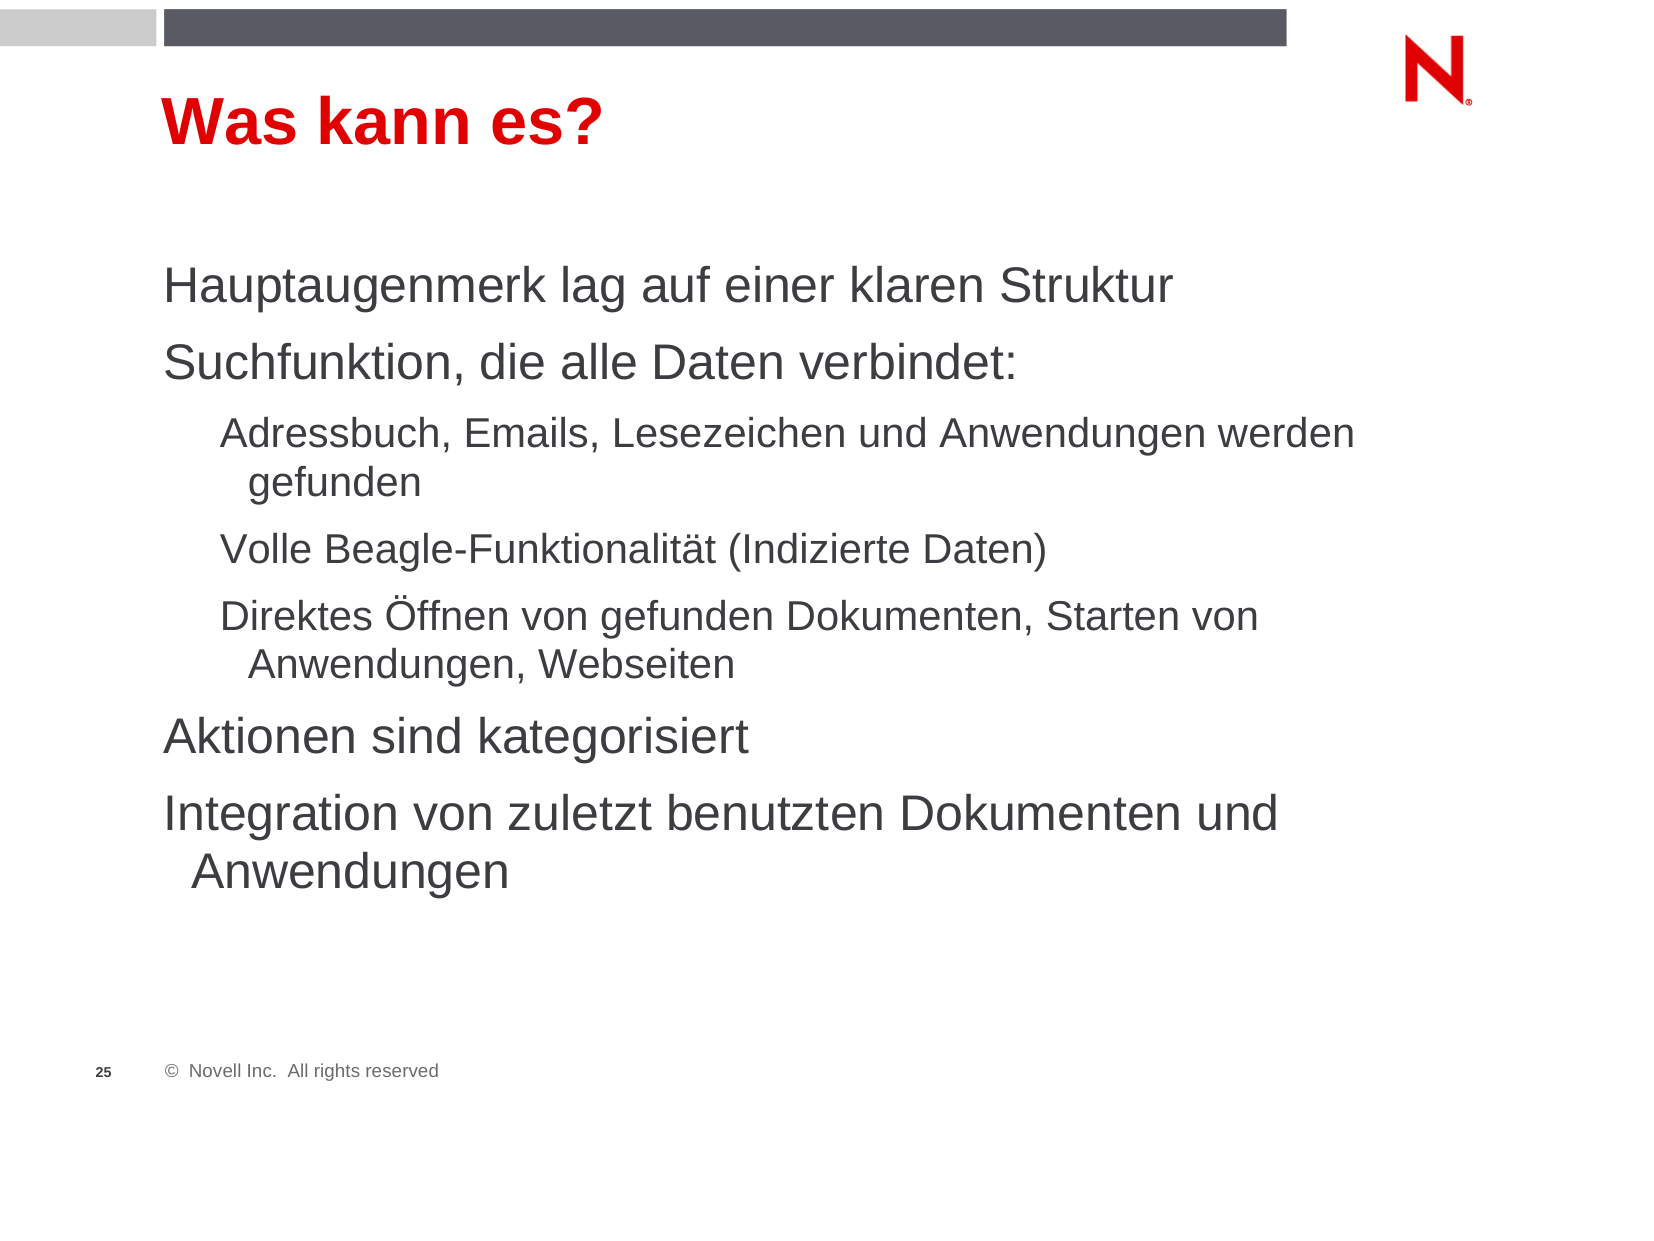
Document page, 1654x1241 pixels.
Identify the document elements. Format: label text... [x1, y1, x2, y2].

list Hauptaugenmerk lag auf einer klaren Struktur Suchfunktion, die alle Daten verbindet: Adressbuch, Emails, Lesezeichen und Anwendungen werden gefunden Volle Beagle-Funktionalität (Indizierte Daten) Direktes Öffnen von gefunden Dokumenten, Starten von Anwendungen, Webseiten Aktionen sind kategorisiert Integration von zuletzt benutzten Dokumenten und Anwendungen [163, 254, 1404, 986]
title Was kann es? [161, 41, 1383, 205]
picture [1403, 32, 1473, 107]
